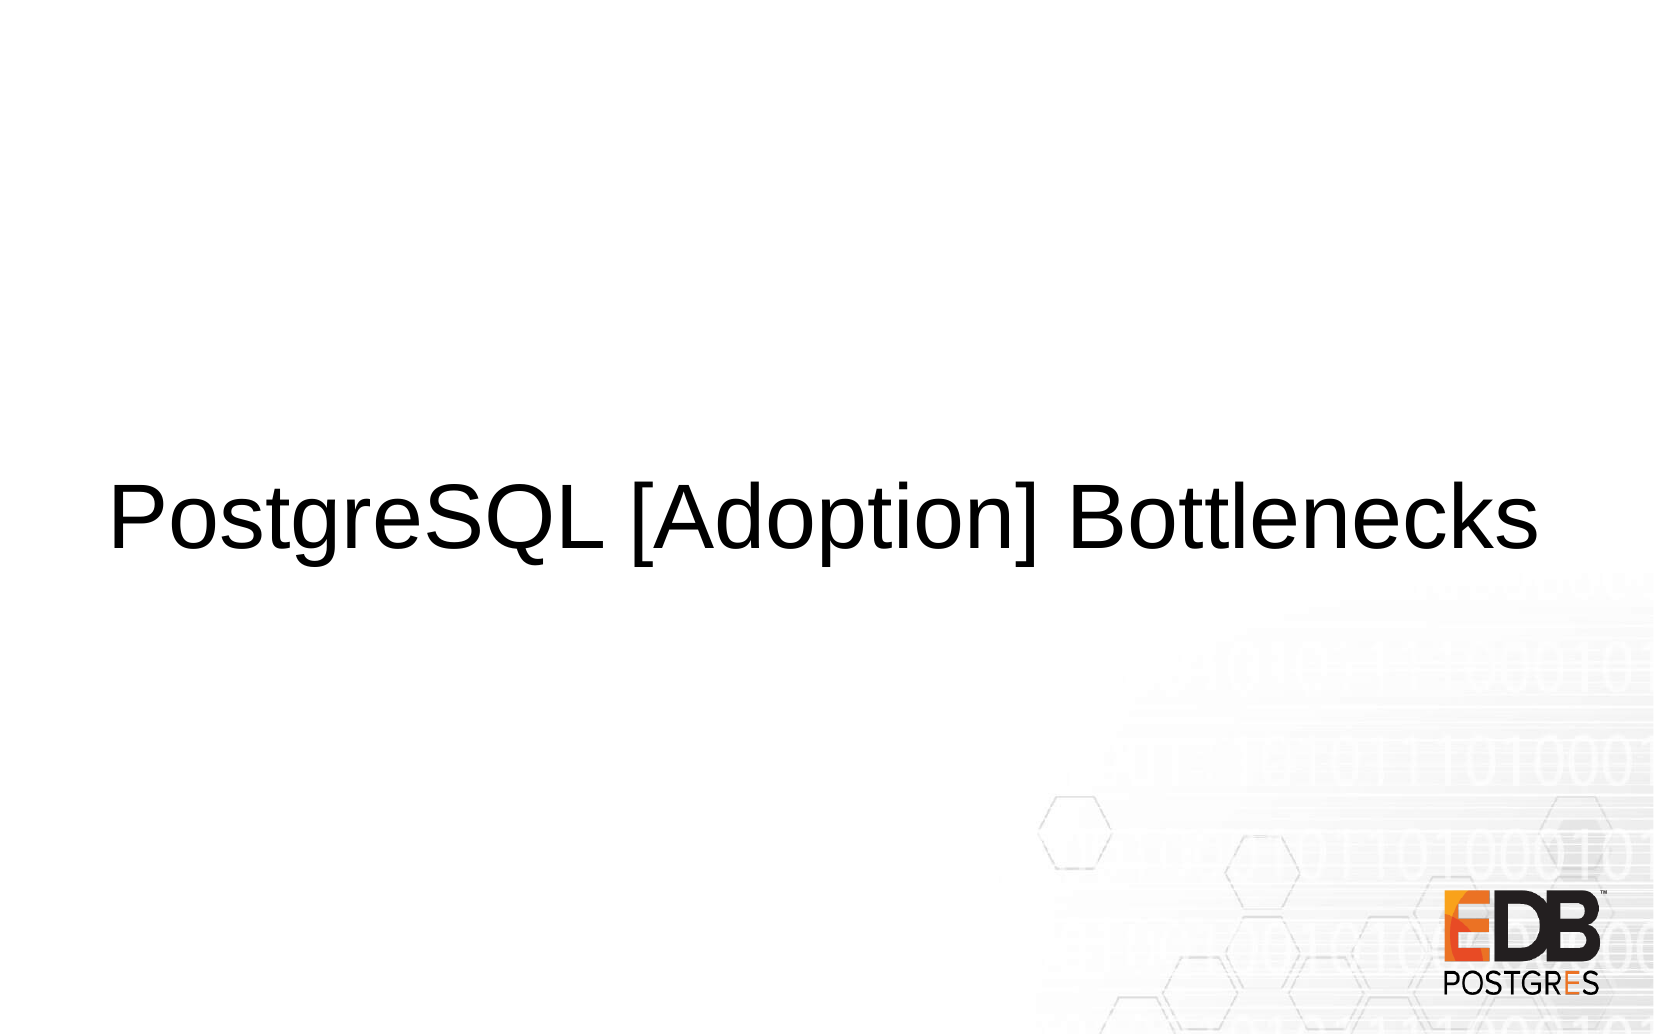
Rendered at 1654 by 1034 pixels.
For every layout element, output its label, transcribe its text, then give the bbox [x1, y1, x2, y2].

subtitle PostgreSQL [Adoption] Bottlenecks [0, 0, 1651, 1034]
